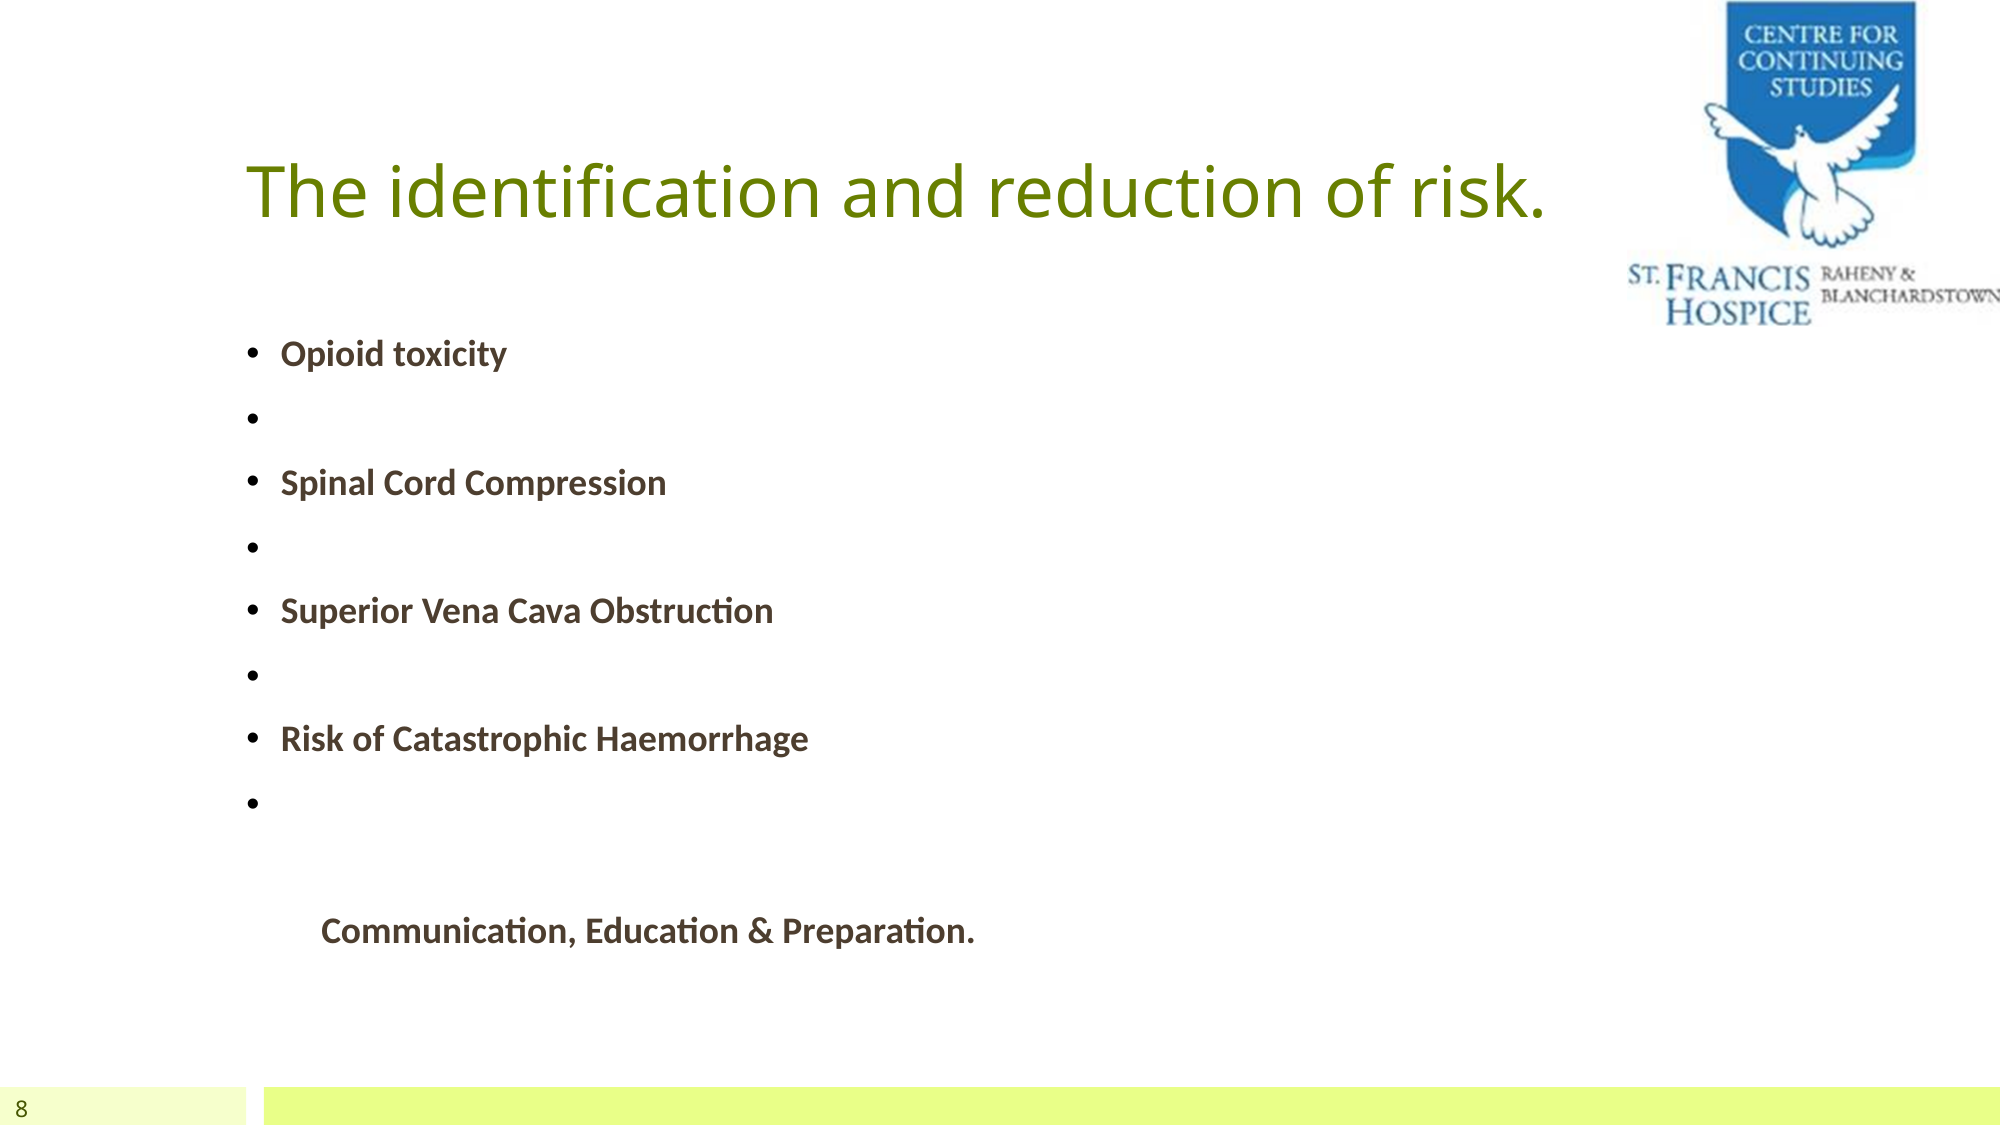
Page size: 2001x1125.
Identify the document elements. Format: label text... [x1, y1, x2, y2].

text_box [0, 1087, 68, 1125]
list Opioid toxicity Spinal Cord Compression Superior Vena Cava Obstruction Risk of Catastrophic Haemorrhage Communication, Education & Preparation. [231, 327, 1654, 1025]
picture [1627, 0, 2000, 328]
title The identification and reduction of risk. [231, 45, 1627, 240]
